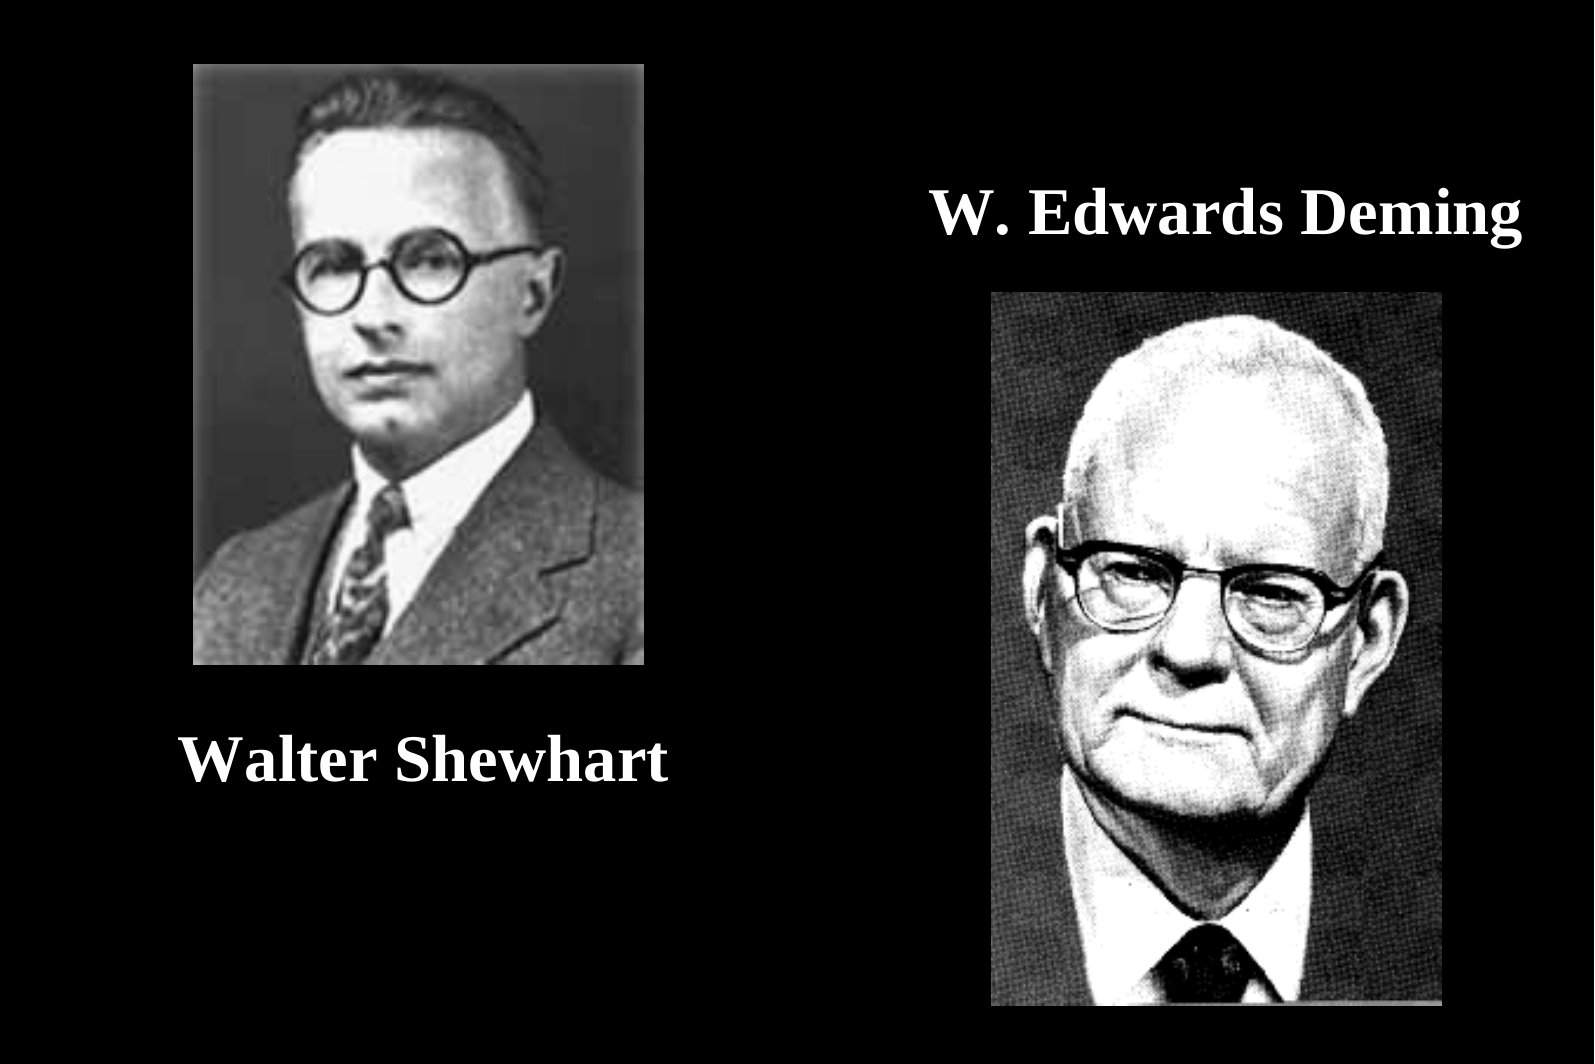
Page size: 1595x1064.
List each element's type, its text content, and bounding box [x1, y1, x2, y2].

text_box Walter Shewhart [125, 721, 722, 796]
text_box W. Edwards Deming [928, 174, 1531, 270]
picture [991, 292, 1442, 1006]
picture [193, 64, 644, 665]
